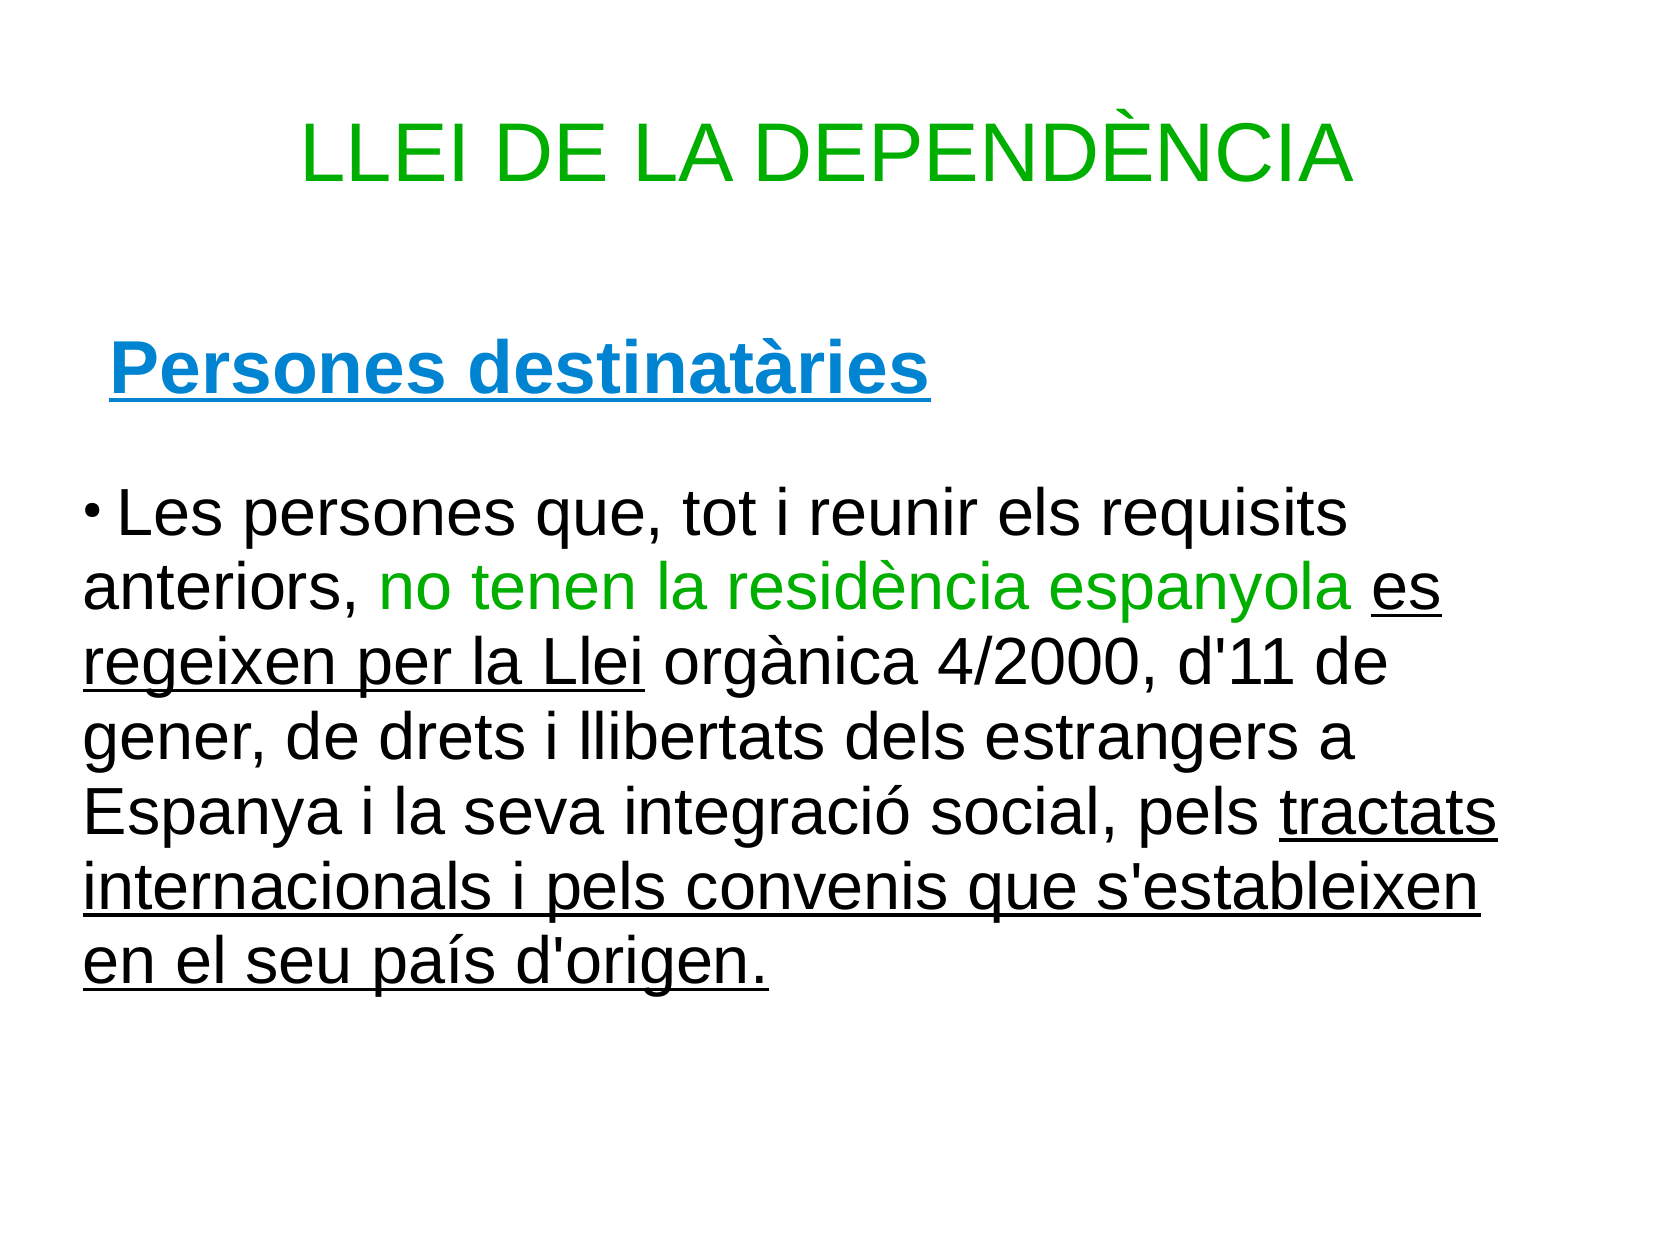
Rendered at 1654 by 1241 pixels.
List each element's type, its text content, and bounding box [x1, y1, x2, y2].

subtitle Persones destinatàries Les persones que, tot i reunir els requisits anteriors, no tenen la residència espanyola es regeixen per la Llei orgànica 4/2000, d'11 de gener, de drets i llibertats dels estrangers a Espanya i la seva integració social, pels tractats internacionals i pels convenis que s'estableixen en el seu país d'origen. [82, 297, 1571, 1102]
title LLEI DE LA DEPENDÈNCIA [82, 56, 1571, 250]
